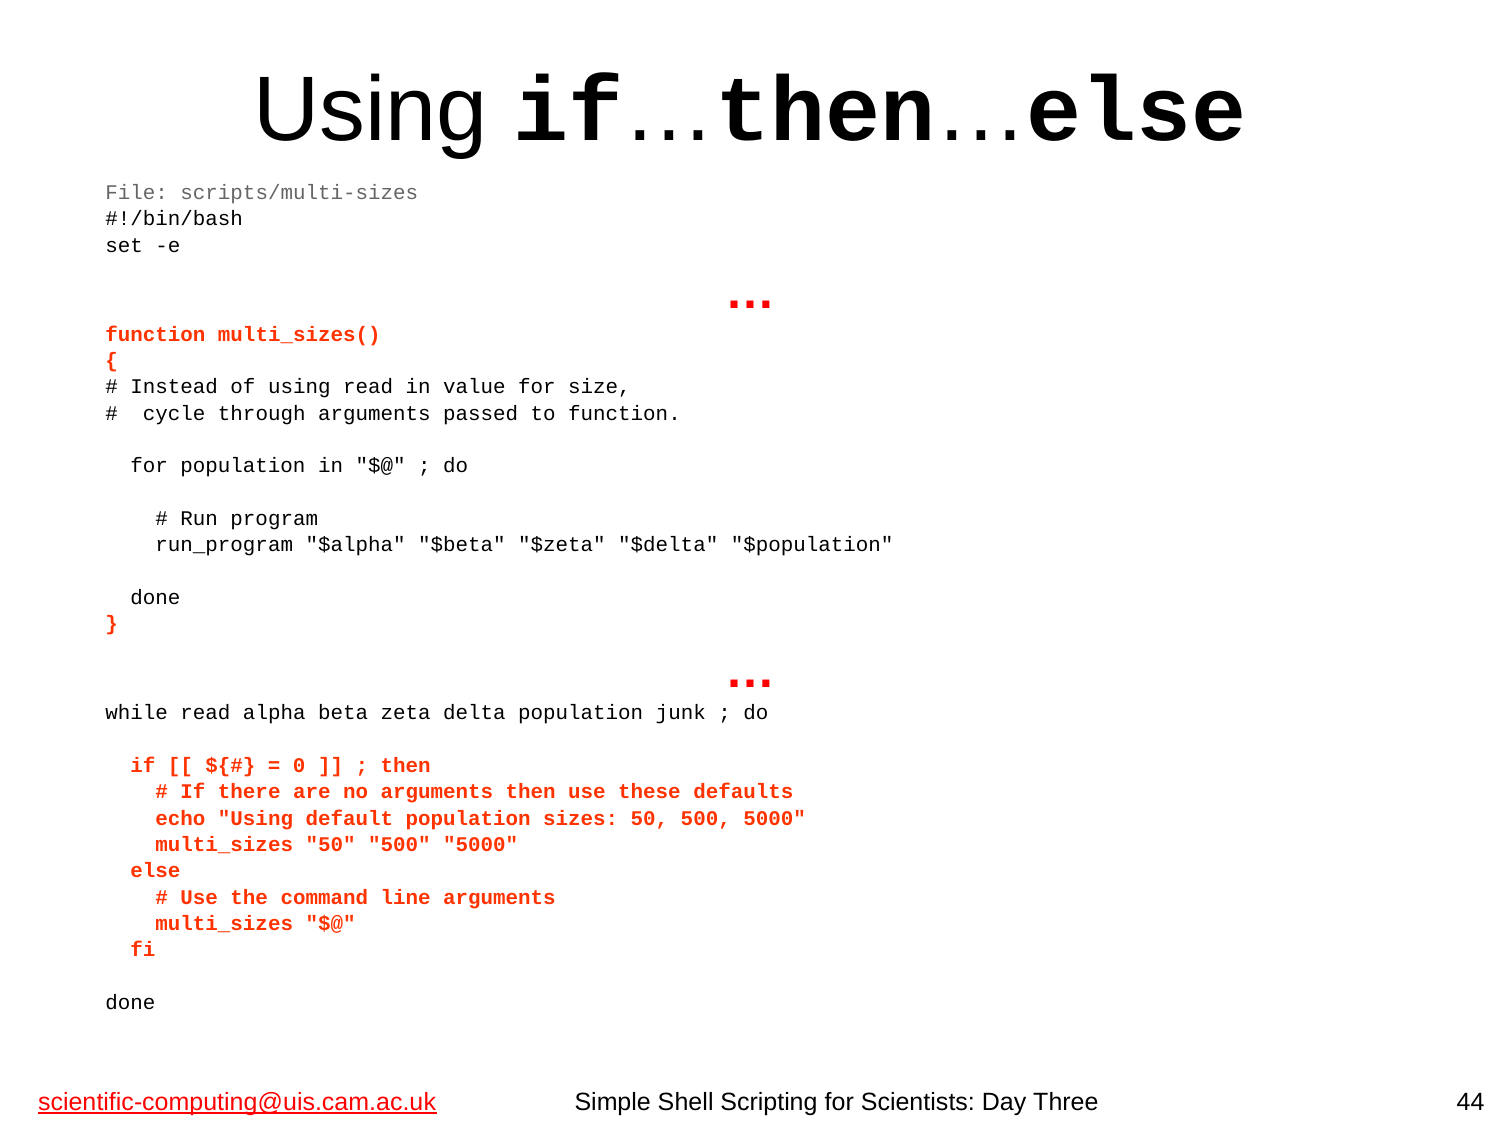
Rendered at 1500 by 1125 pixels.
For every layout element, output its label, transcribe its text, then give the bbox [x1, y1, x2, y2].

list File: scripts/multi-sizes #!/bin/bash set -e … function multi_sizes() { # Instead of using read in value for size, # cycle through arguments passed to function. for population in "$@" ; do # Run program run_program "$alpha" "$beta" "$zeta" "$delta" "$population" done } … while read alpha beta zeta delta population junk ; do if [[ ${#} = 0 ]] ; then # If there are no arguments then use these defaults echo "Using default population sizes: 50, 500, 5000" multi_sizes "50" "500" "5000" else # Use the command line arguments multi_sizes "$@" fi done [90, 174, 1410, 1051]
title Using if…then…else [112, 49, 1388, 174]
